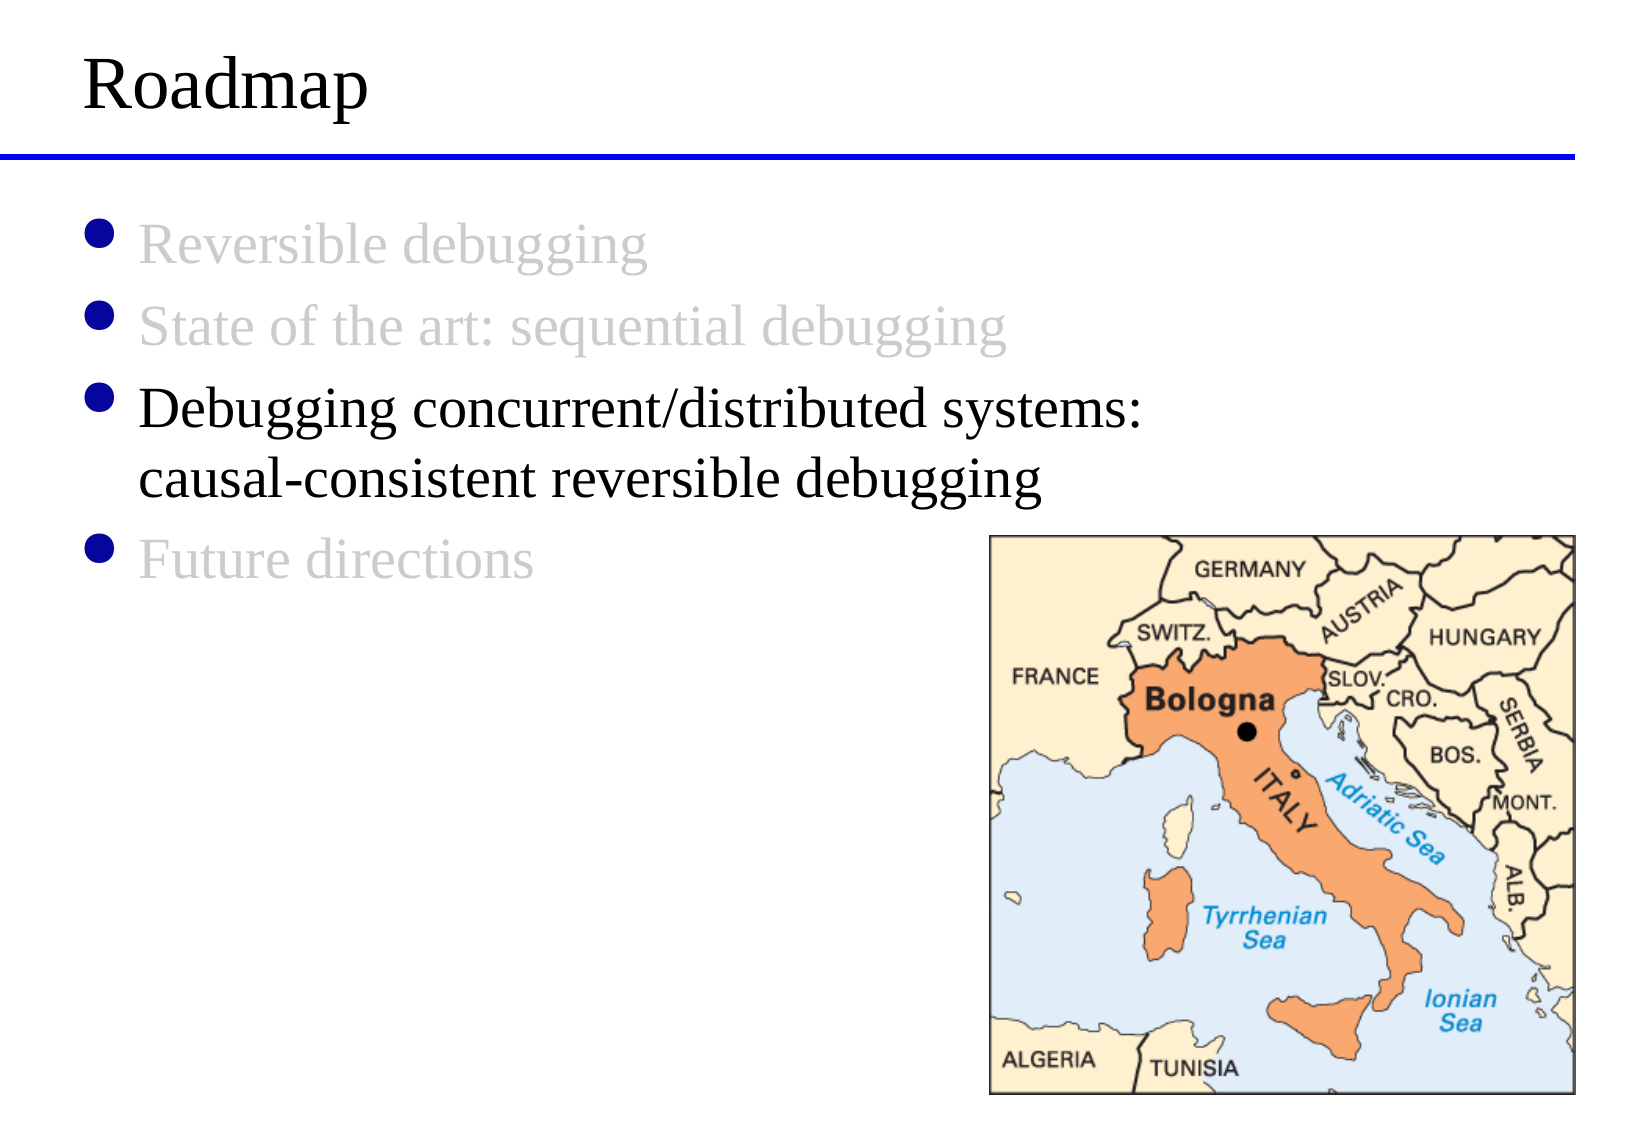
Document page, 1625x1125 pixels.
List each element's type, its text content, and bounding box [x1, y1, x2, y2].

picture [989, 535, 1576, 1096]
list Reversible debugging State of the art: sequential debugging Debugging concurrent/distributed systems: causal-consistent reversible debugging Future directions [67, 198, 1478, 1061]
title Roadmap [67, 27, 1544, 131]
